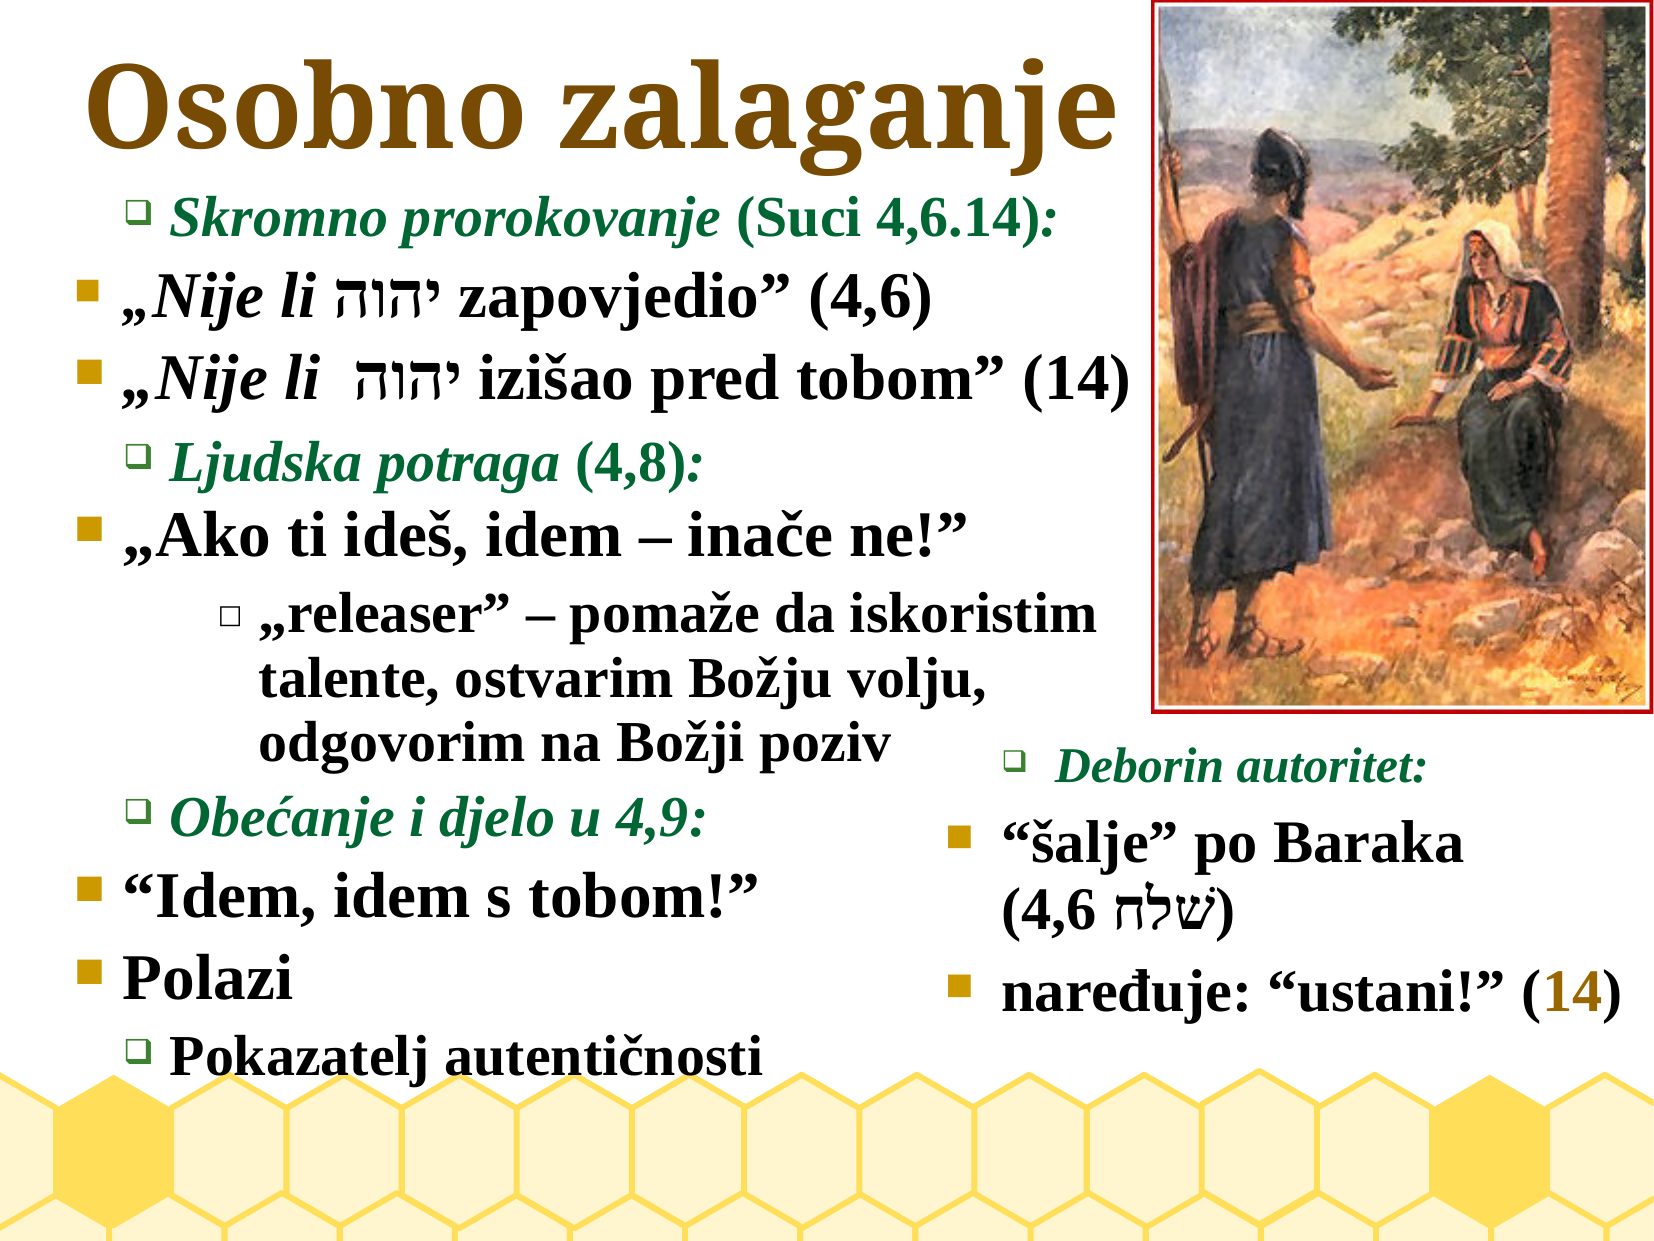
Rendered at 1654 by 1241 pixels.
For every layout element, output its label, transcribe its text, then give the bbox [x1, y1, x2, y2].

list Skromno prorokovanje (Suci 4,6.14): „Nije li יהוה zapovjedio” (4,6) „Nije li יהוה izišao pred tobom” (14) Ljudska potraga (4,8): „Ako ti ideš, idem – inače ne!” „releaser” – pomaže da iskoristim talente, ostvarim Božju volju, odgovorim na Božji poziv Obećanje i djelo u 4,9: “Idem, idem s tobom!” Polazi Pokazatelj autentičnosti [59, 177, 1152, 1123]
title Osobno zalaganje [82, 0, 1151, 177]
picture [1151, 0, 1654, 714]
list Deborin autoritet: “šalje” po Baraka (שׁלח 4,6) naređuje: “ustani!” (14) [944, 738, 1642, 1063]
